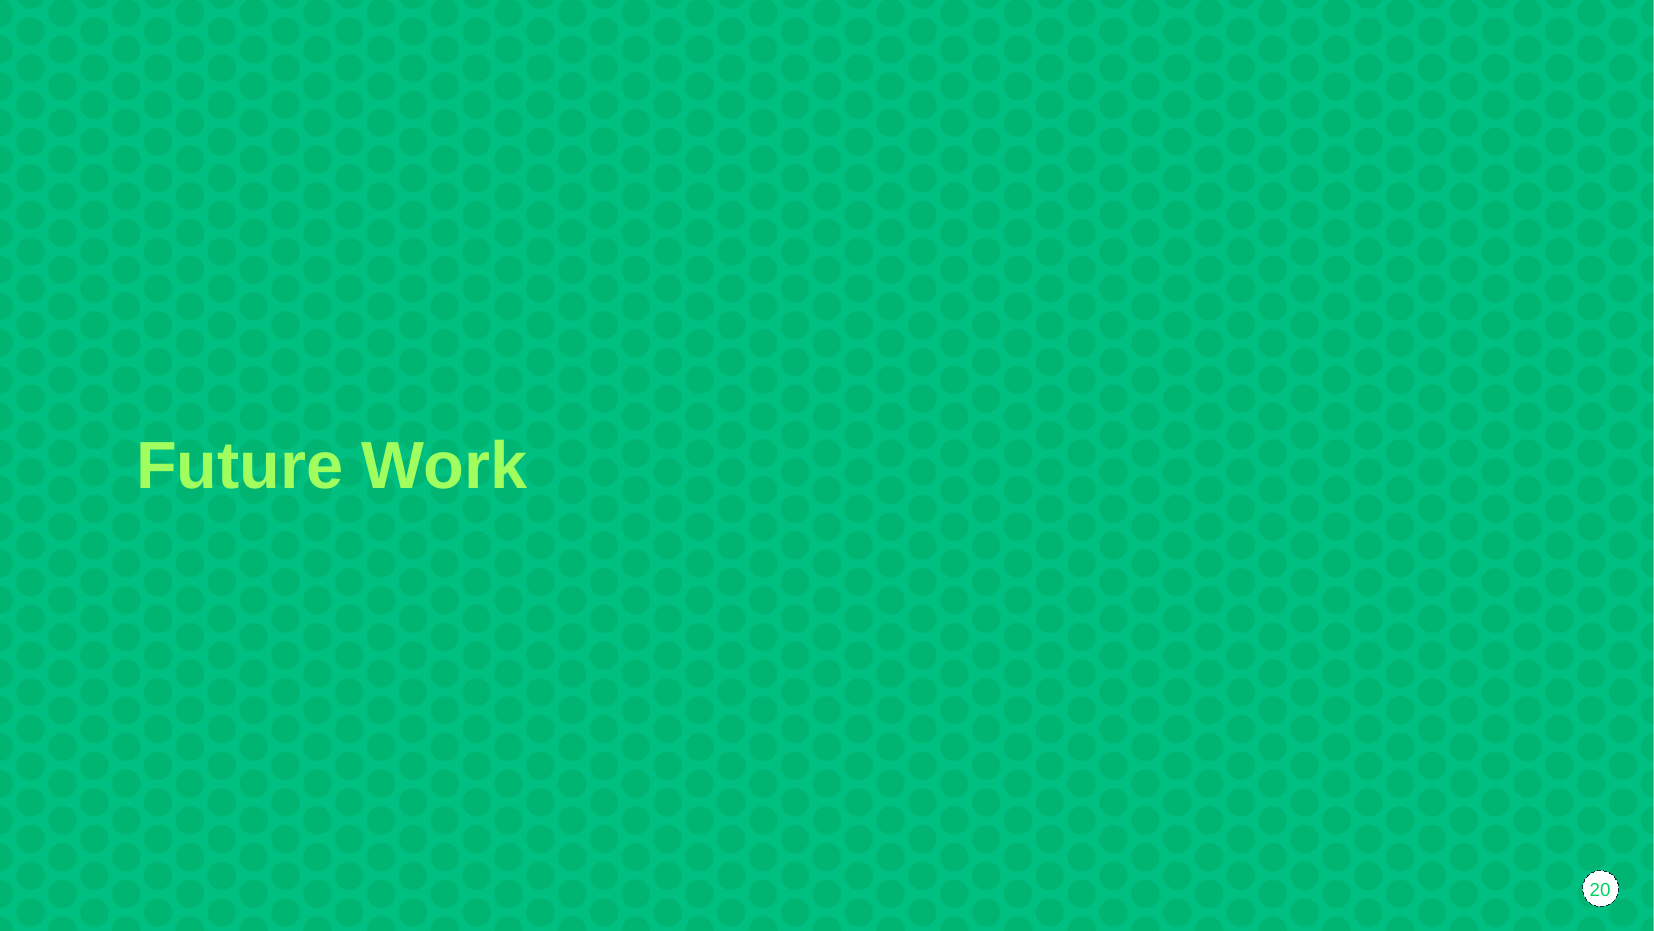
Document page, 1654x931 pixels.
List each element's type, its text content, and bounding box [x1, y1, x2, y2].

title Future Work [121, 387, 1531, 543]
picture [0, 0, 1654, 931]
